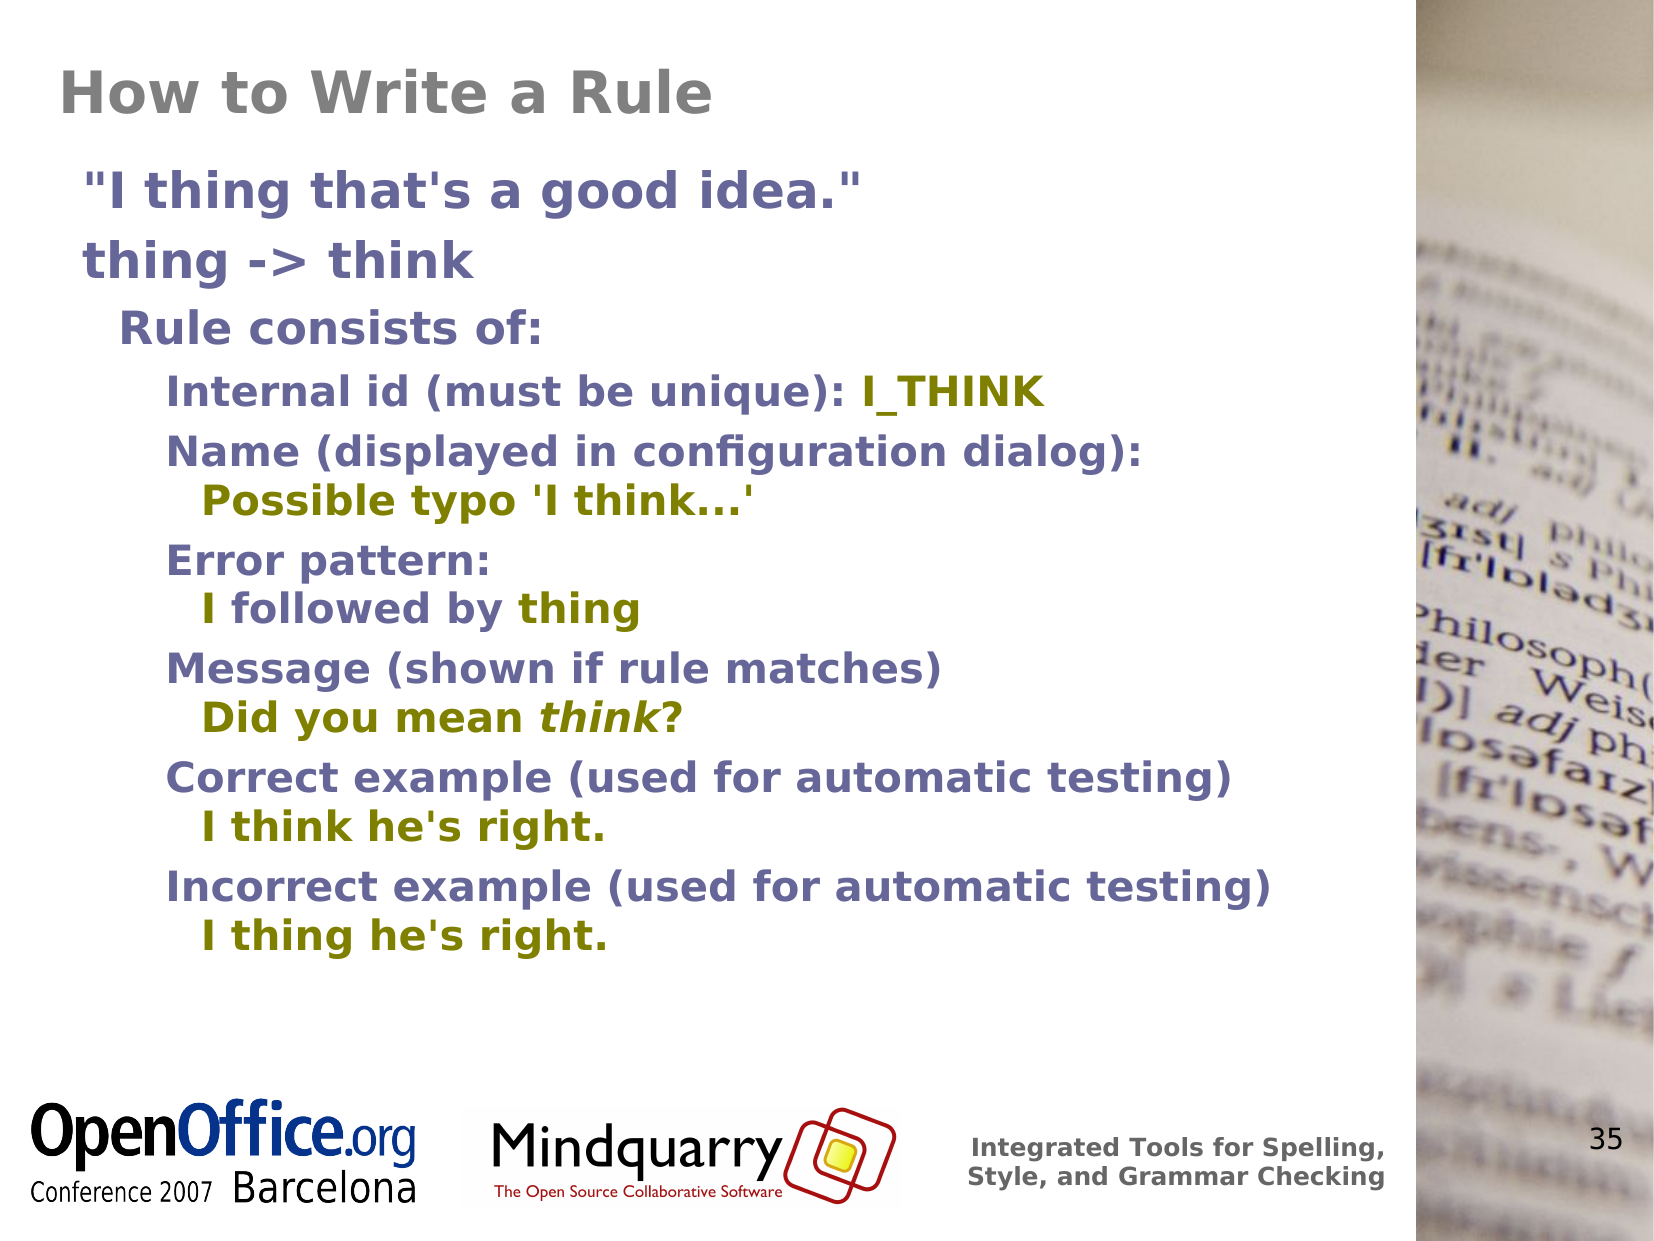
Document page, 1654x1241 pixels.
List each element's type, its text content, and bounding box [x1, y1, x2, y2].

list How to Write a Rule "I thing that's a good idea." thing -> think Rule consists of: Internal id (must be unique): I_THINK Name (displayed in configuration dialog): Possible typo 'I think...' Error pattern: I followed by thing Message (shown if rule matches) Did you mean think? Correct example (used for automatic testing) I think he's right. Incorrect example (used for automatic testing) I thing he's right. [59, 59, 1418, 1009]
picture [31, 1098, 415, 1203]
picture [460, 1107, 901, 1208]
picture [1416, 0, 1654, 1241]
